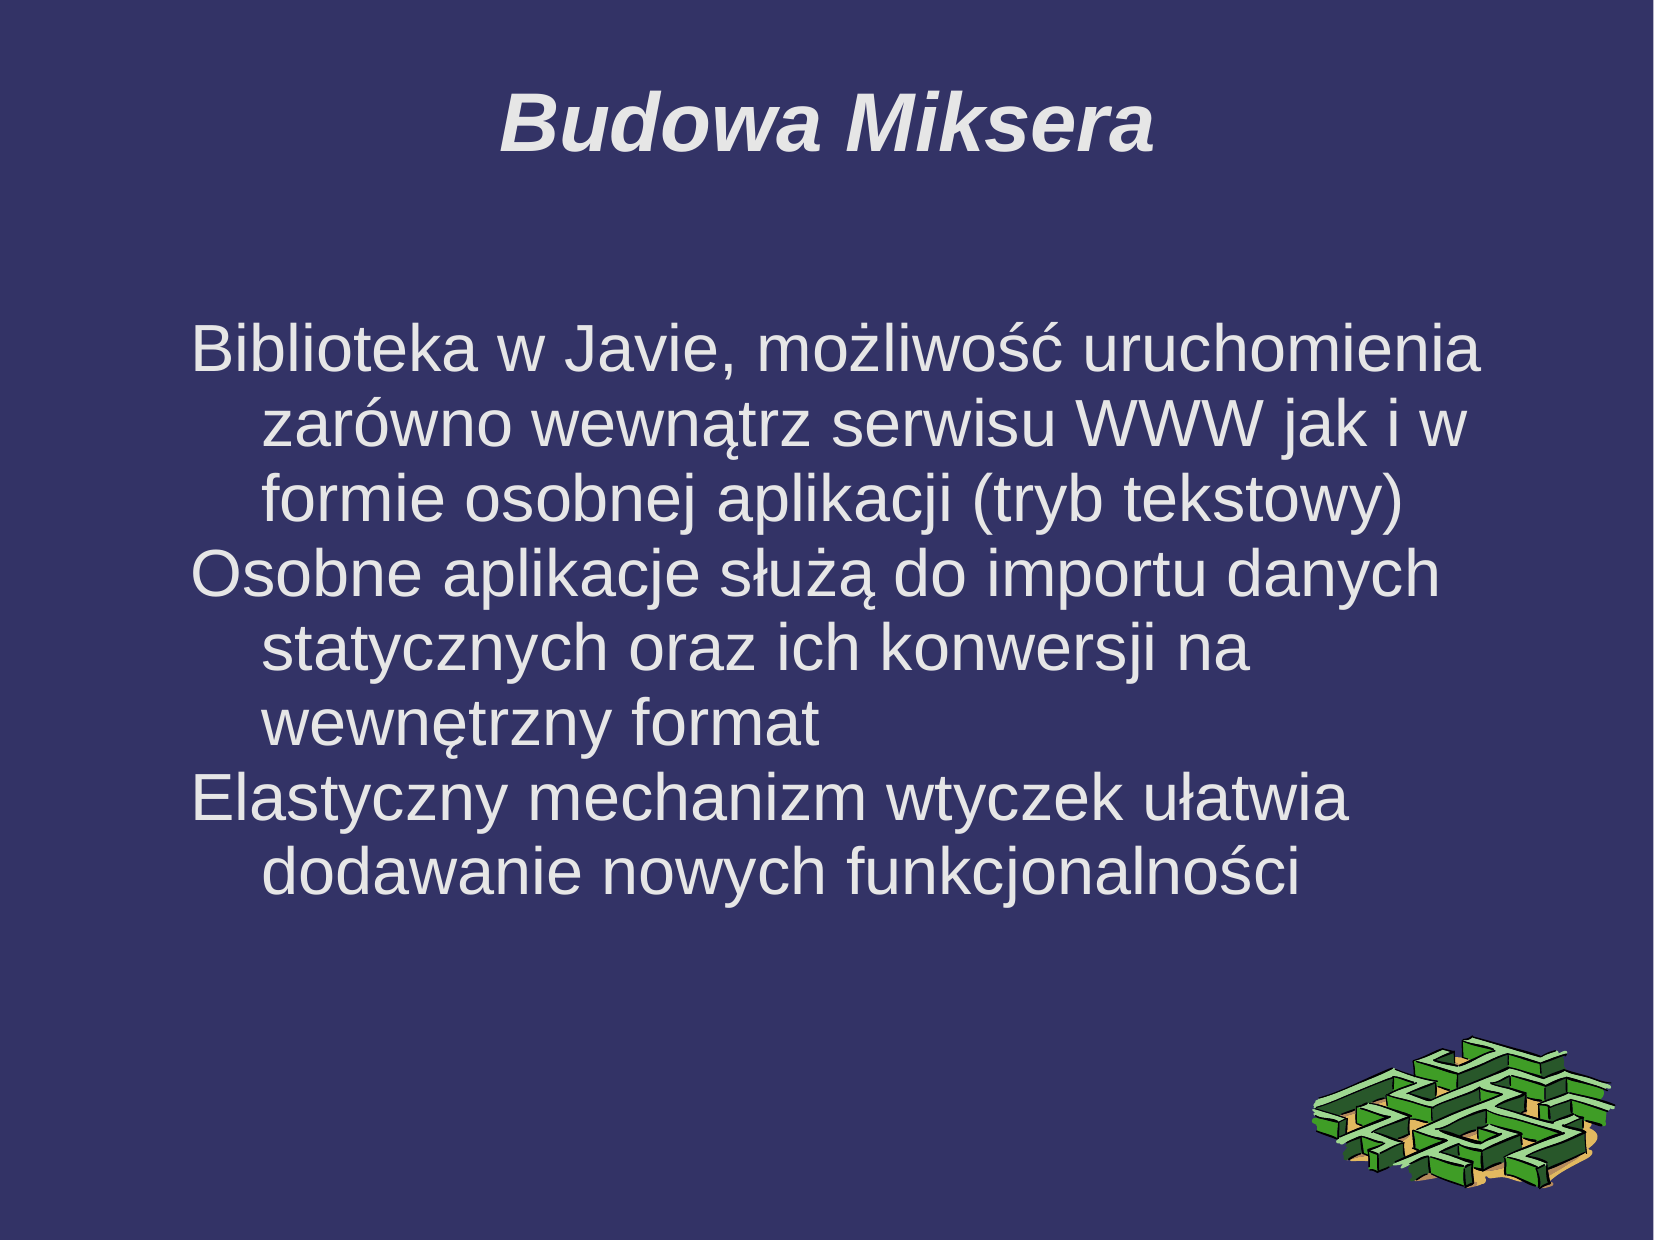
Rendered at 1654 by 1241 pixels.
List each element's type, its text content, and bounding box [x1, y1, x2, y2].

title Budowa Miksera [121, 19, 1534, 227]
list Biblioteka w Javie, możliwość uruchomienia zarówno wewnątrz serwisu WWW jak i w formie osobnej aplikacji (tryb tekstowy) Osobne aplikacje służą do importu danych statycznych oraz ich konwersji na wewnętrzny format Elastyczny mechanizm wtyczek ułatwia dodawanie nowych funkcjonalności [178, 311, 1570, 1093]
